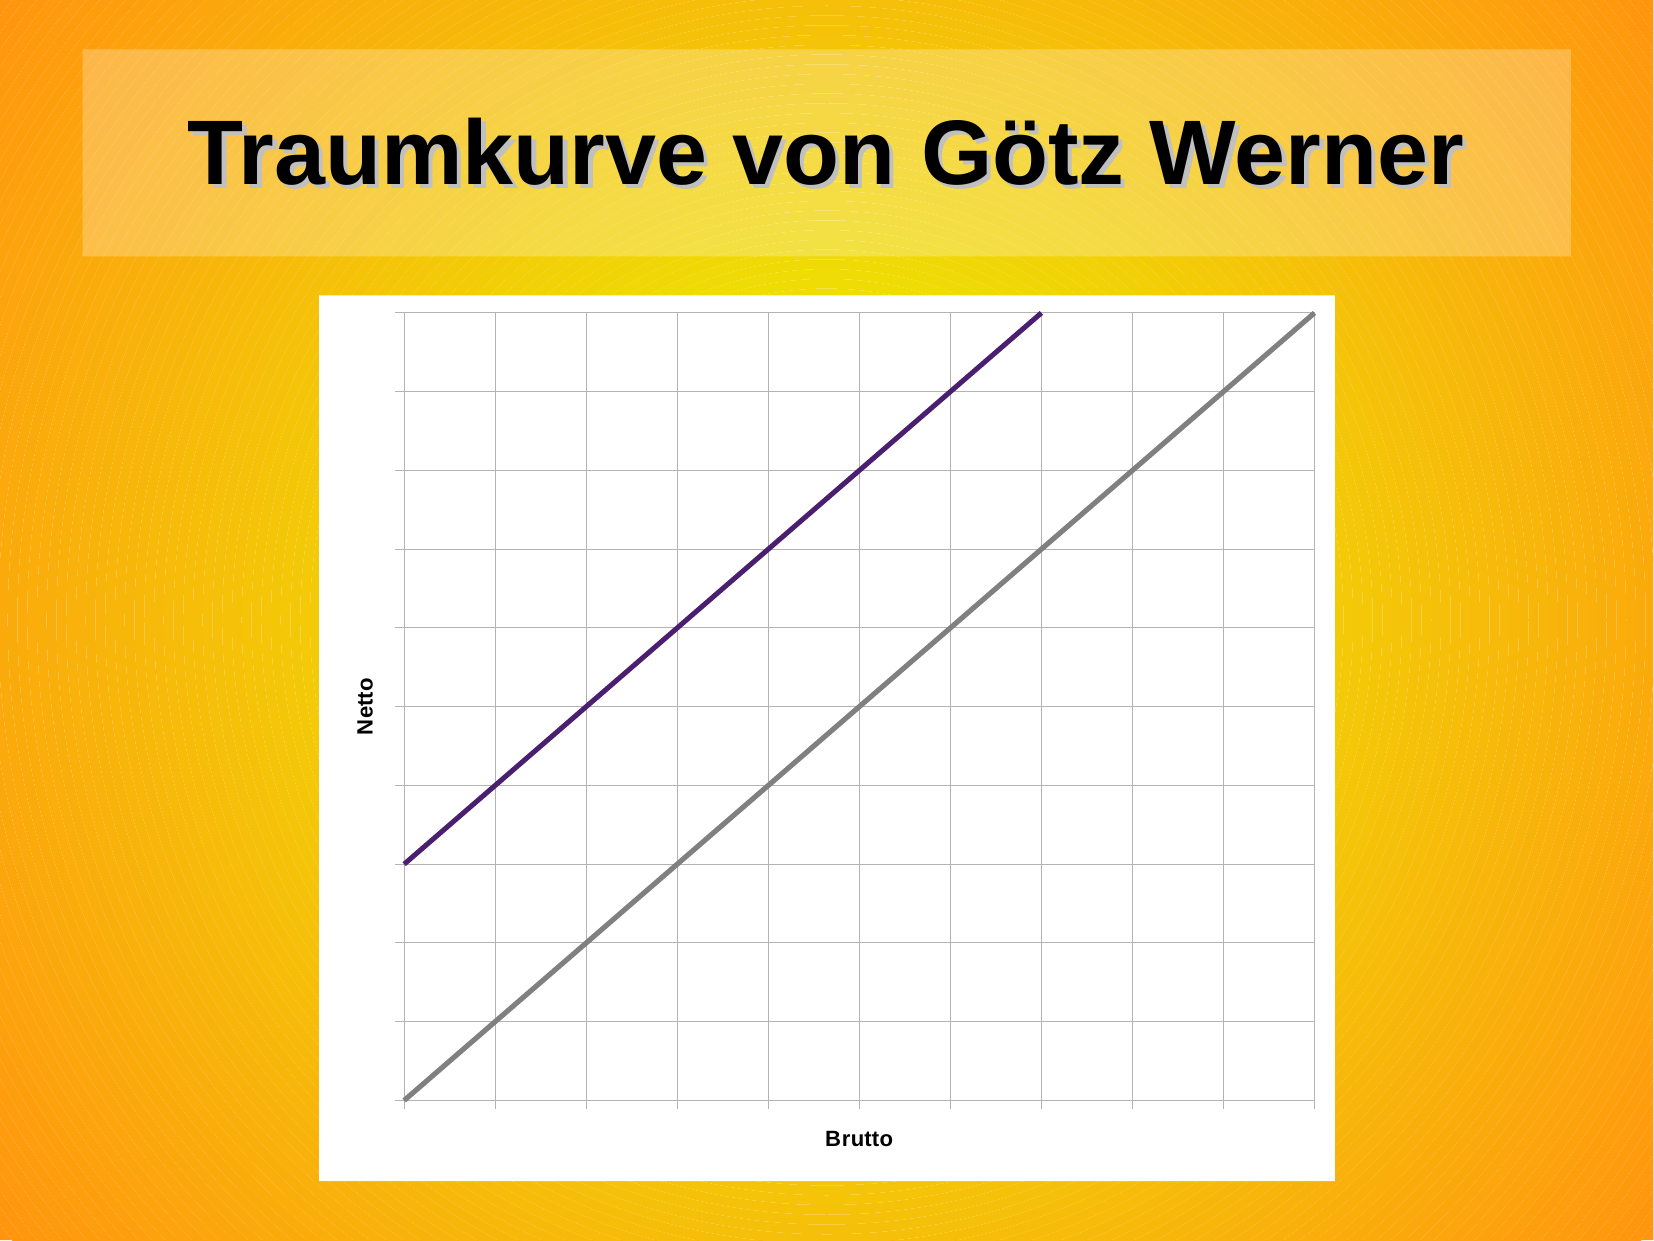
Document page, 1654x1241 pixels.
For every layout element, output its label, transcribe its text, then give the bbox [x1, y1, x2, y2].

chart [319, 295, 1335, 1182]
title Traumkurve von Götz Werner [82, 49, 1571, 257]
